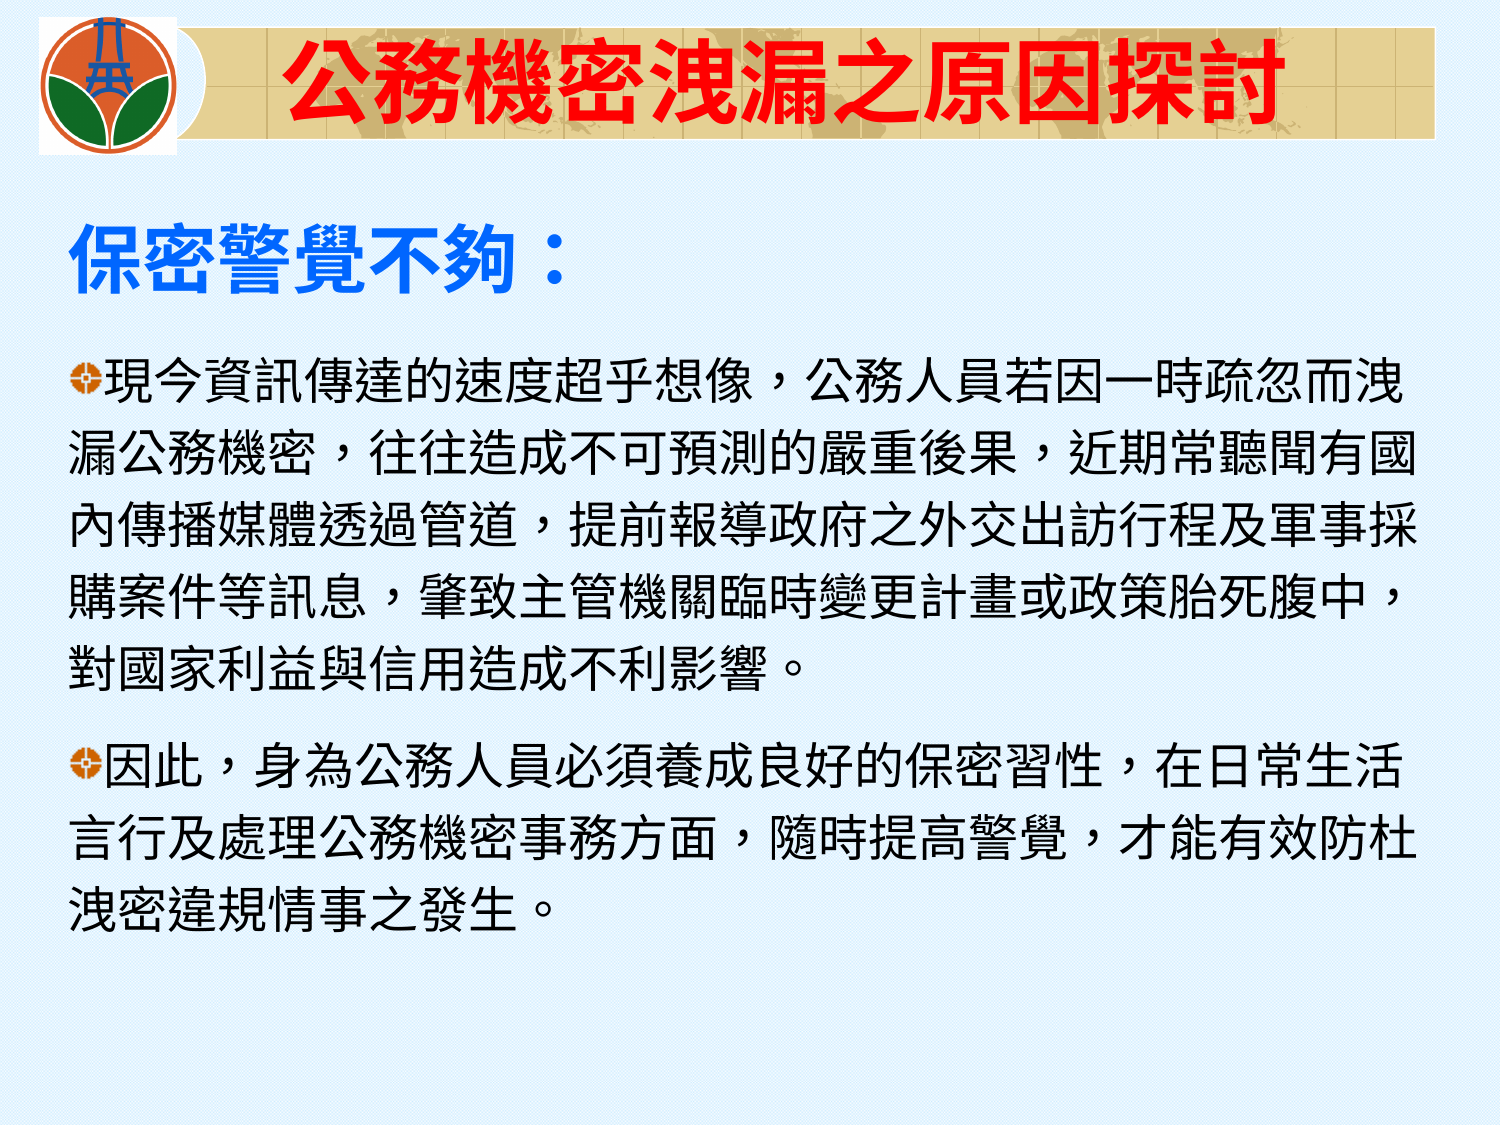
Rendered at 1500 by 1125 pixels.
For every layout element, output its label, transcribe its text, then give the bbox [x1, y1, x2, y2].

picture [0, 0, 1500, 1125]
title 公務機密洩漏之原因探討 [265, 18, 1365, 141]
list 保密警覺不夠： 現今資訊傳達的速度超乎想像，公務人員若因一時疏忽而洩漏公務機密，往往造成不可預測的嚴重後果，近期常聽聞有國內傳播媒體透過管道，提前報導政府之外交出訪行程及軍事採購案件等訊息，肇致主管機關臨時變更計畫或政策胎死腹中，對國家利益與信用造成不利影響。 因此，身為公務人員必須養成良好的保密習性，在日常生活言行及處理公務機密事務方面，隨時提高警覺，才能有效防杜洩密違規情事之發生。 [53, 196, 1447, 1071]
